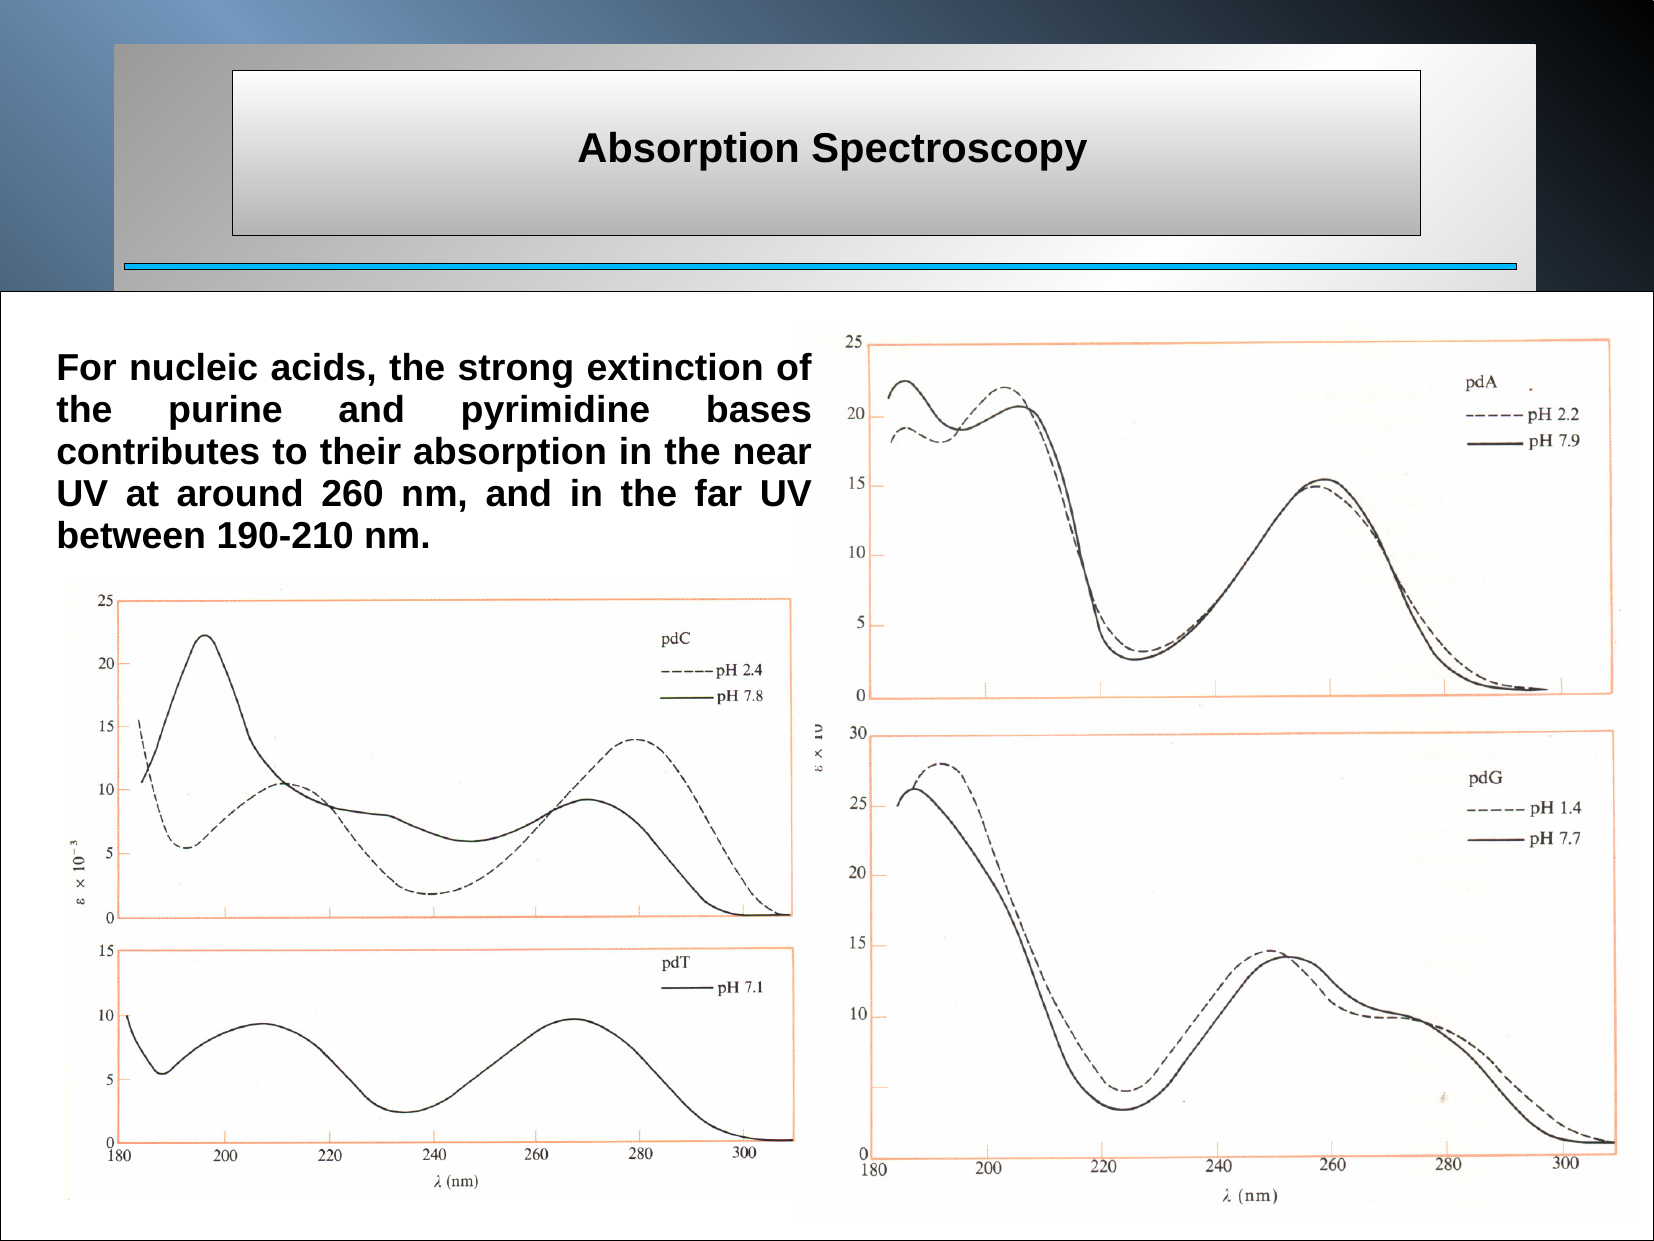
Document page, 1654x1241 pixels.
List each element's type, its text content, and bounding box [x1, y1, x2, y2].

text_box [232, 70, 1421, 236]
text_box For nucleic acids, the strong extinction of the purine and pyrimidine bases contributes to their absorption in the near UV at around 260 nm, and in the far UV between 190-210 nm. [56, 346, 813, 566]
text_box Absorption Spectroscopy [280, 124, 1385, 187]
picture [64, 322, 1637, 1223]
text_box [124, 263, 1517, 270]
text_box [0, 291, 1654, 1241]
